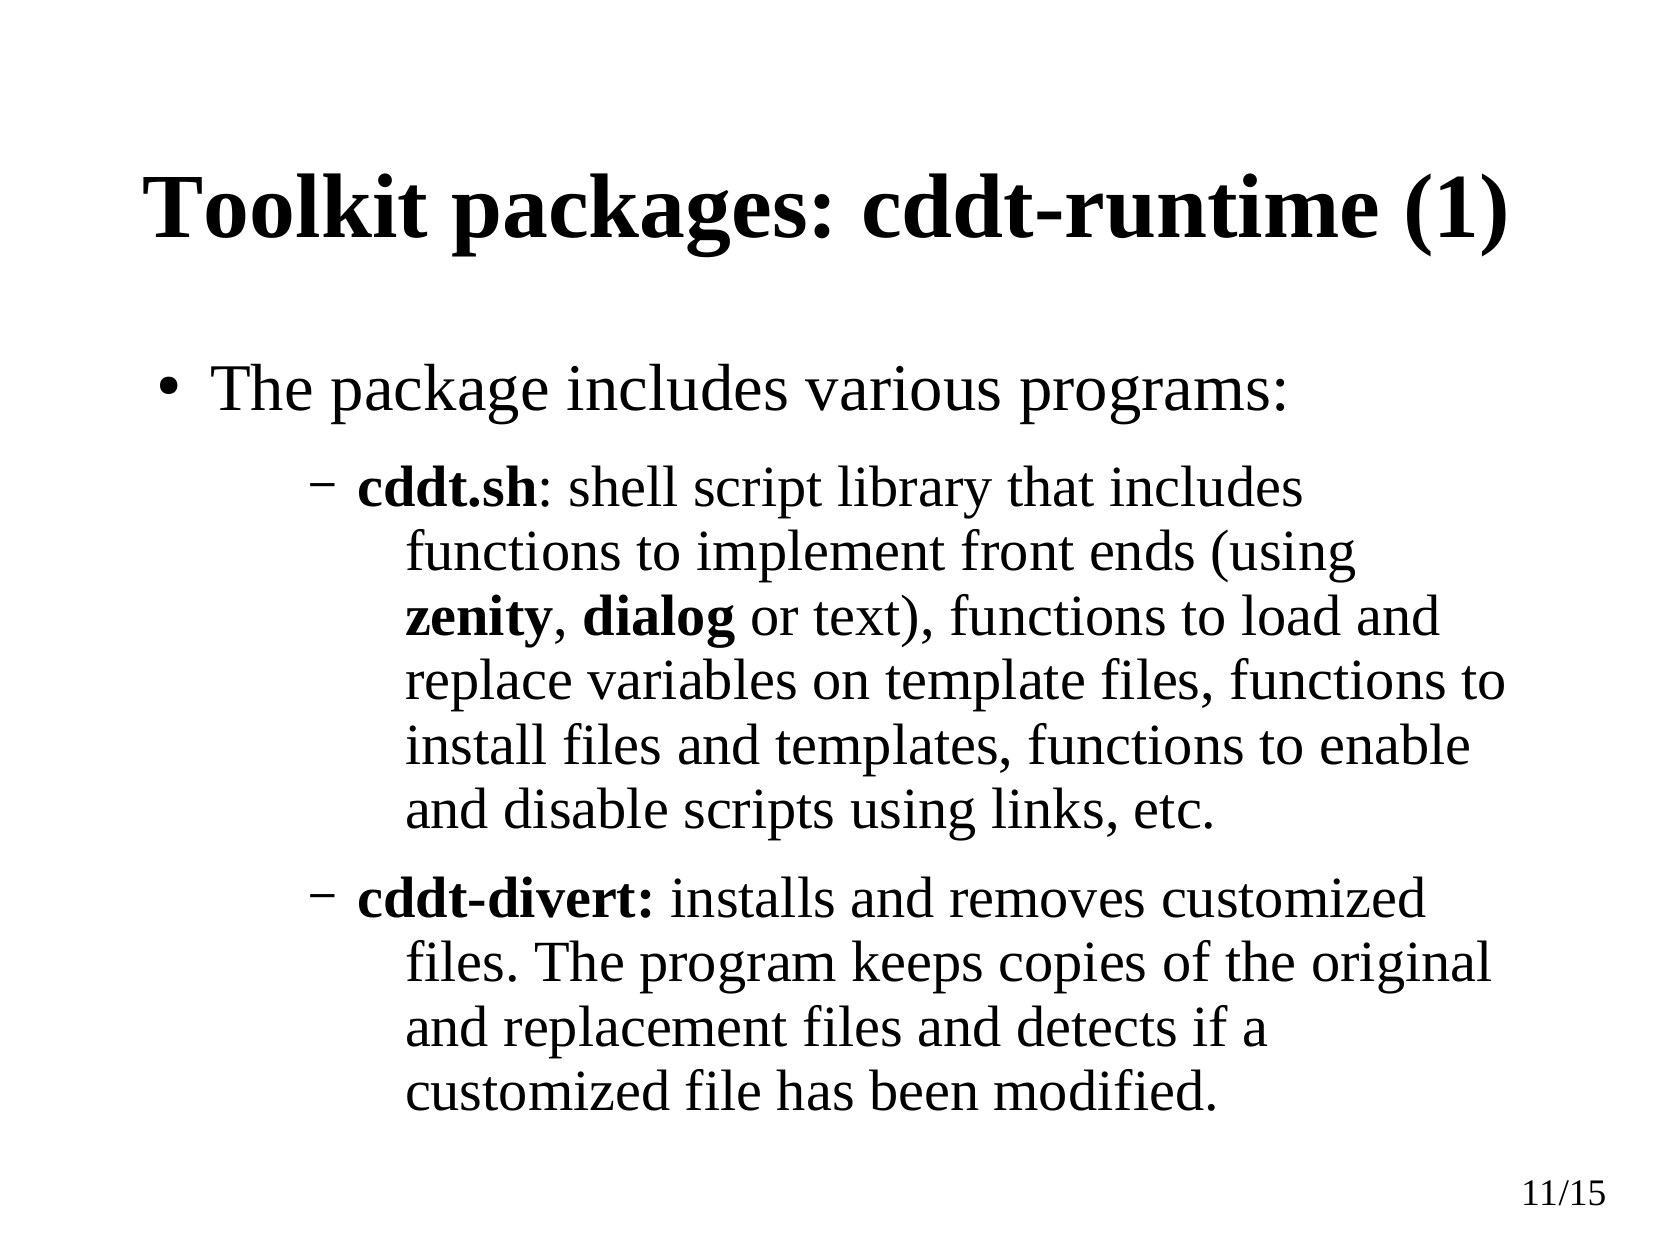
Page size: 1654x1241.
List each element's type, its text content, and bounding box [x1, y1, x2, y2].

title Toolkit packages: cddt-runtime (1) [121, 102, 1534, 311]
list The package includes various programs: cddt.sh: shell script library that includes functions to implement front ends (using zenity, dialog or text), functions to load and replace variables on template files, functions to install files and templates, functions to enable and disable scripts using links, etc. cddt-divert: installs and removes customized files. The program keeps copies of the original and replacement files and detects if a customized file has been modified. [121, 350, 1534, 1132]
